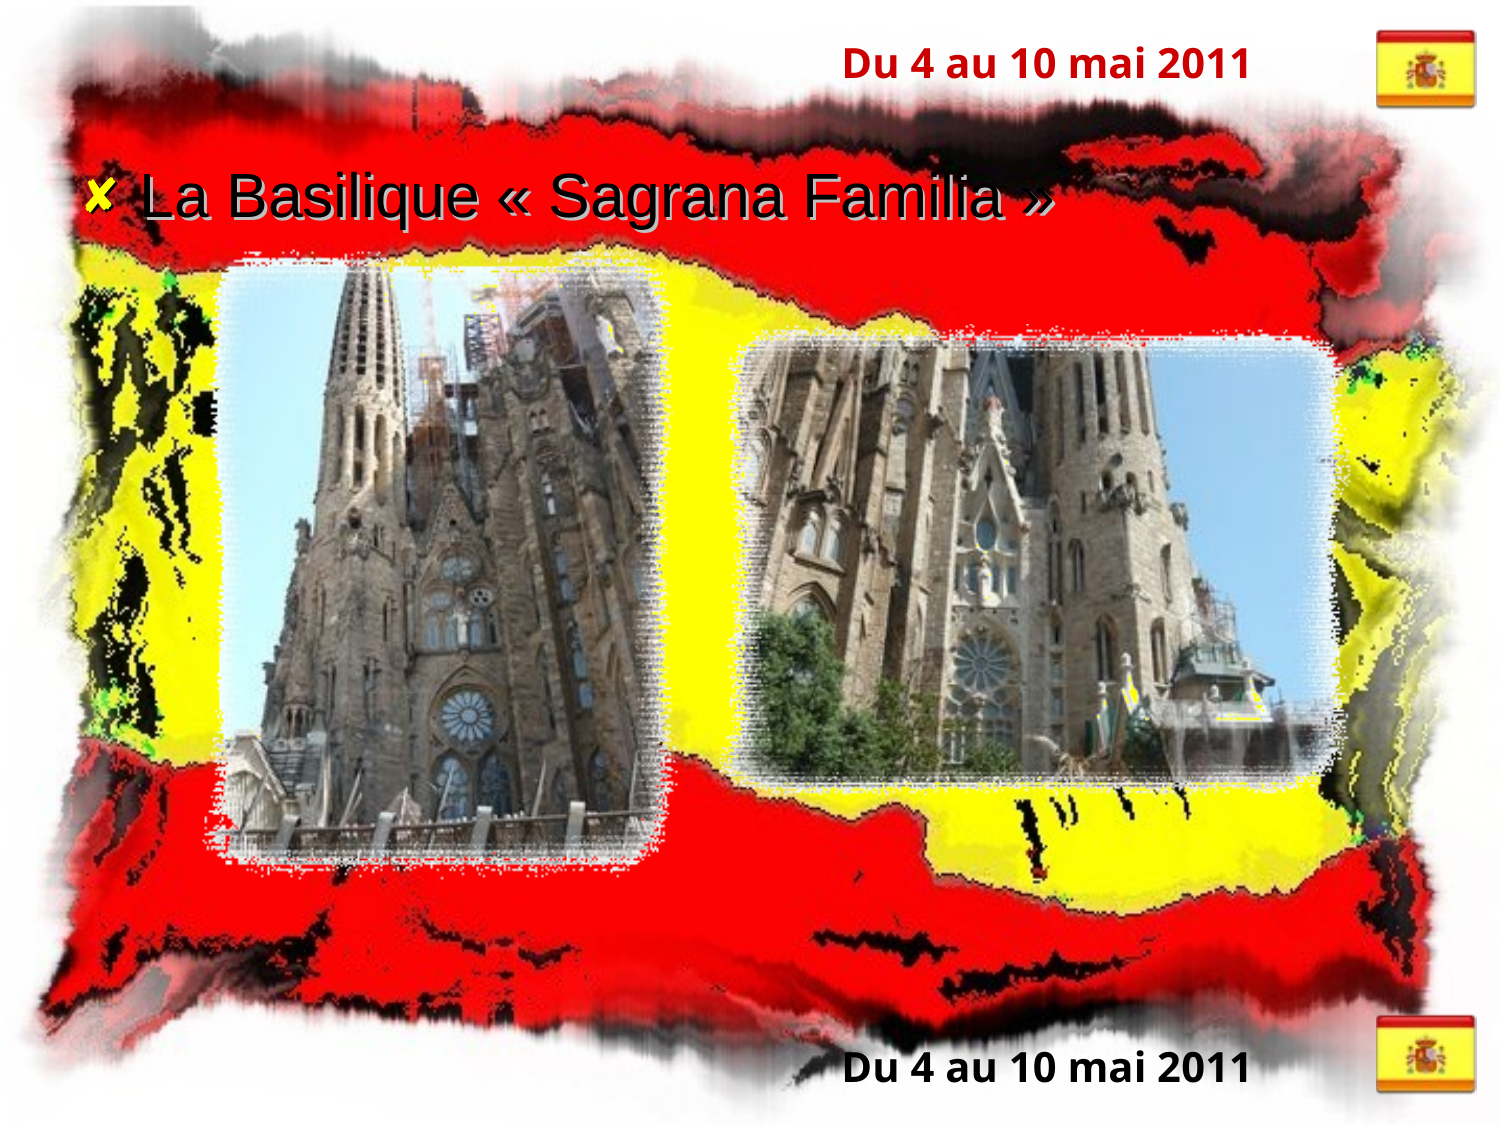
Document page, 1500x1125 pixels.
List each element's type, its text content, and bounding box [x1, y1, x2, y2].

picture [0, 0, 1500, 1125]
text_box  La Basilique « Sagrana Familia » [64, 147, 1500, 239]
